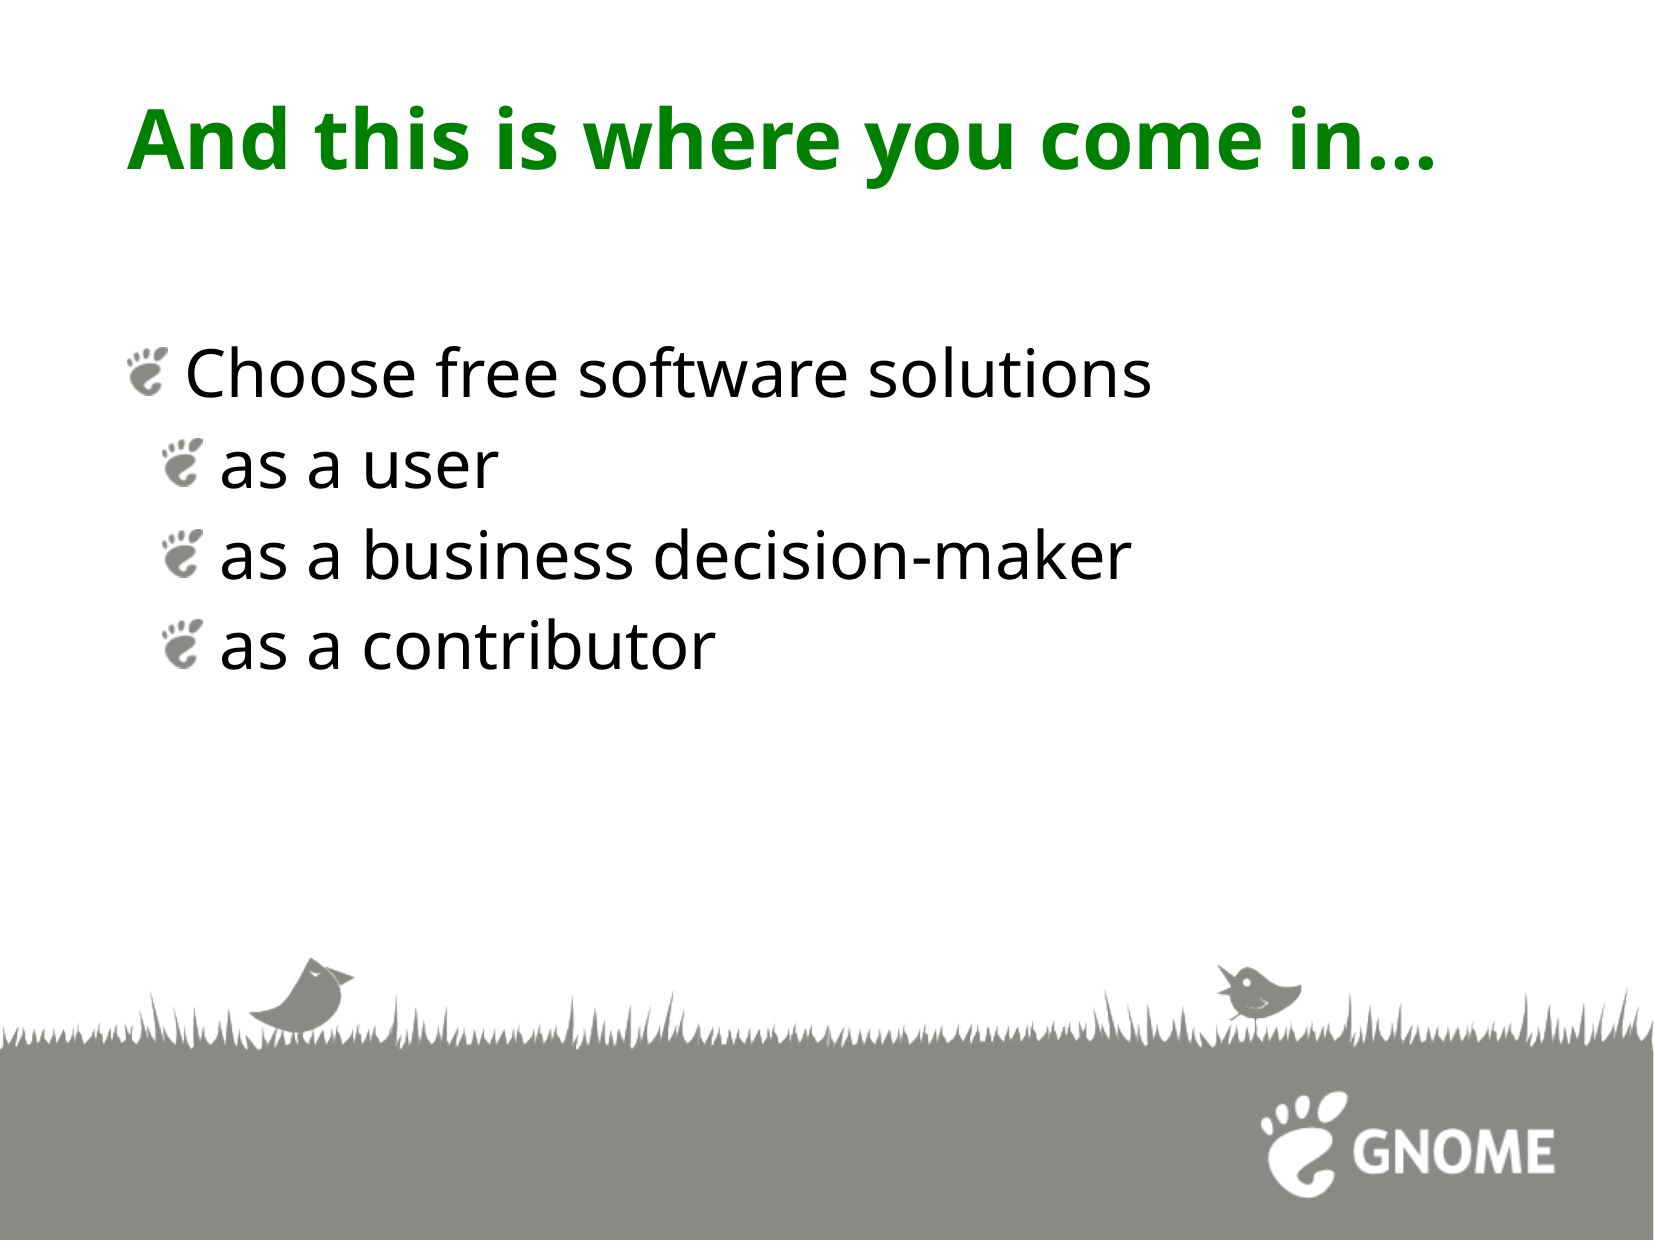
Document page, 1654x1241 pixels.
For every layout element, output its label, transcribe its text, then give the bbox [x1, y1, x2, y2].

text_box And this is where you come in... [112, 72, 1463, 200]
text_box Choose free software solutions as a user as a business decision-maker as a contributor [112, 318, 1576, 692]
picture [0, 0, 1654, 1241]
